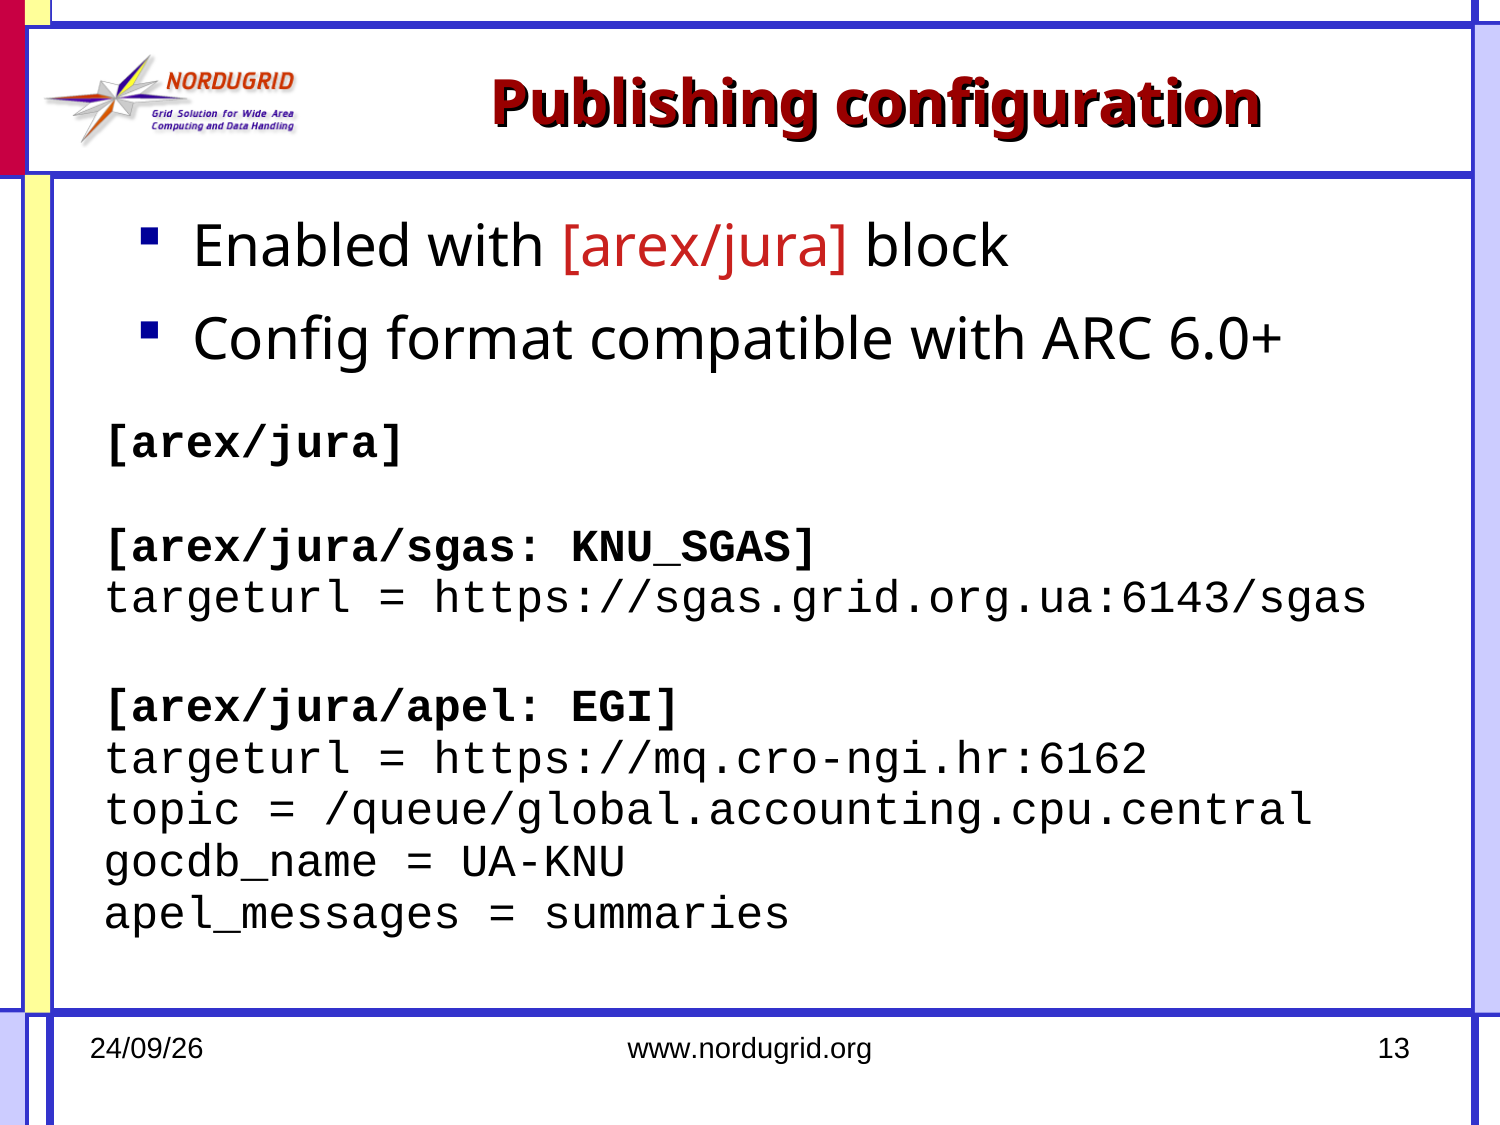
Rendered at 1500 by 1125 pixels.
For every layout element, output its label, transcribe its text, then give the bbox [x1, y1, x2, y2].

picture [40, 49, 301, 148]
list Enabled with [arex/jura] block Config format compatible with ARC 6.0+ [79, 203, 1418, 857]
text_box [arex/jura] [arex/jura/sgas: KNU_SGAS] targeturl = https://sgas.grid.org.ua:6143/sgas [arex/jura/apel: EGI] targeturl = https://mq.cro-ngi.hr:6162 topic = /queue/global.accounting.cpu.central gocdb_name = UA-KNU apel_messages = summaries [88, 412, 1418, 1063]
title Publishing configuration [324, 17, 1428, 183]
